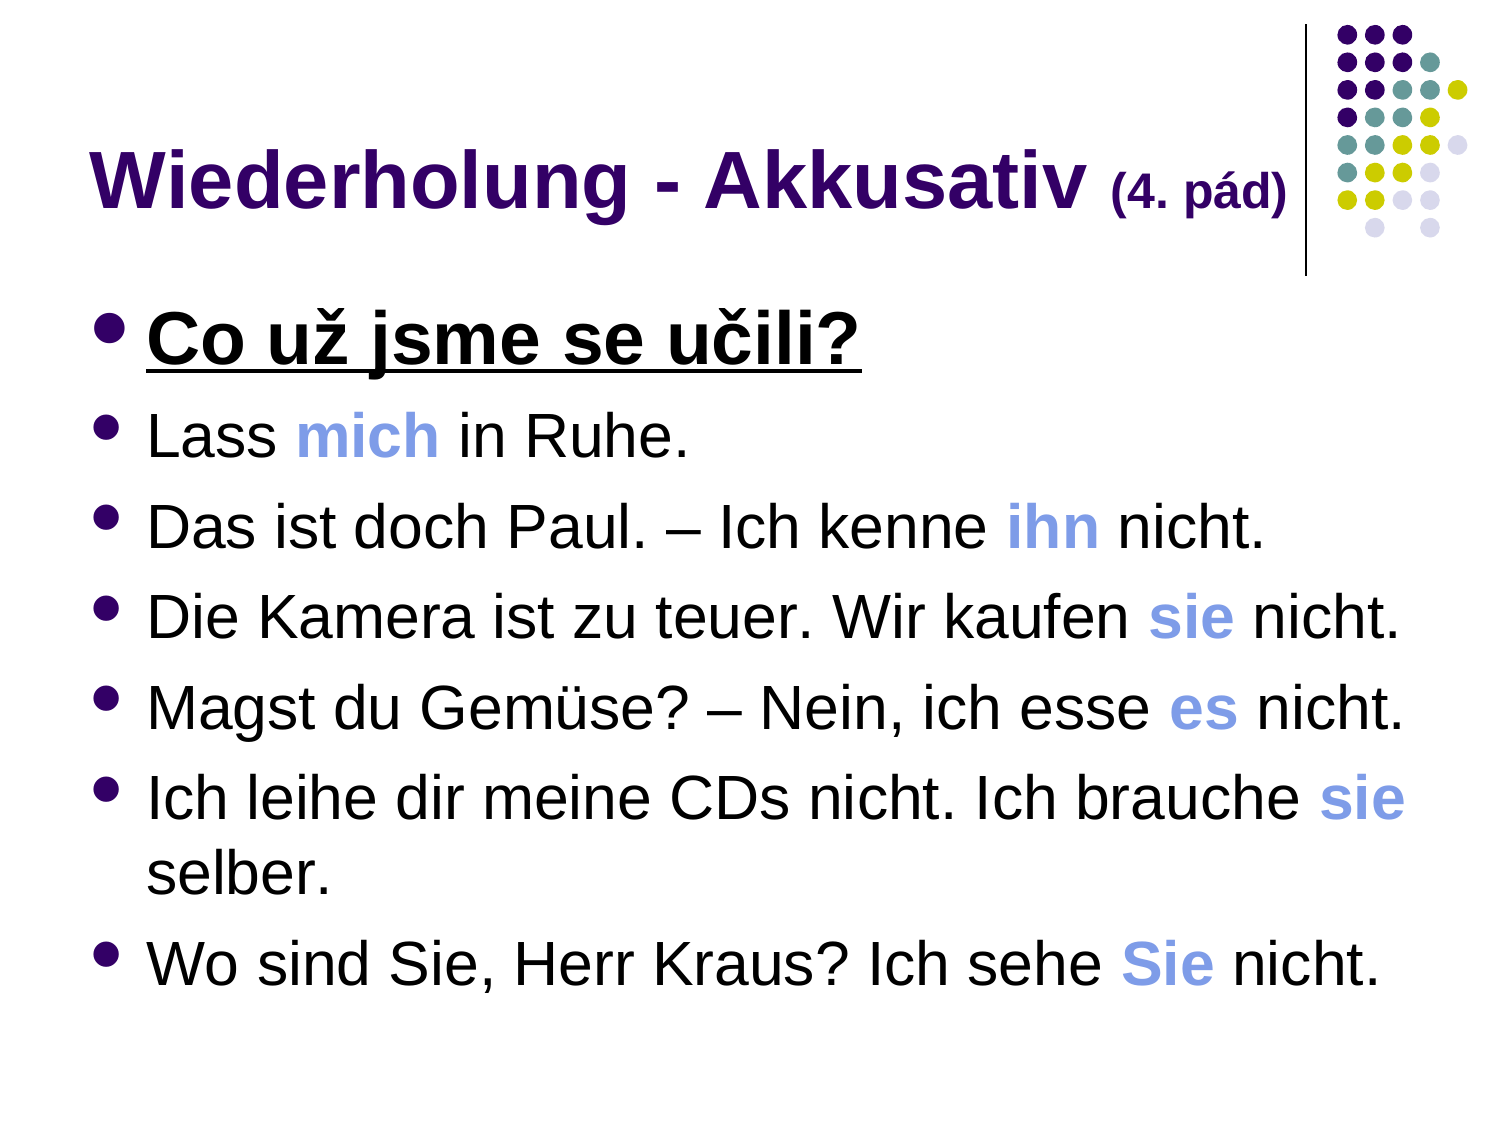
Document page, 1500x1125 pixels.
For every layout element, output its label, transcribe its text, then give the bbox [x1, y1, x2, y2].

title Wiederholung - Akkusativ (4. pád) [74, 20, 1313, 233]
list Co už jsme se učili? Lass mich in Ruhe. Das ist doch Paul. – Ich kenne ihn nicht. Die Kamera ist zu teuer. Wir kaufen sie nicht. Magst du Gemüse? – Nein, ich esse es nicht. Ich leihe dir meine CDs nicht. Ich brauche sie selber. Wo sind Sie, Herr Kraus? Ich sehe Sie nicht. [75, 282, 1426, 1125]
